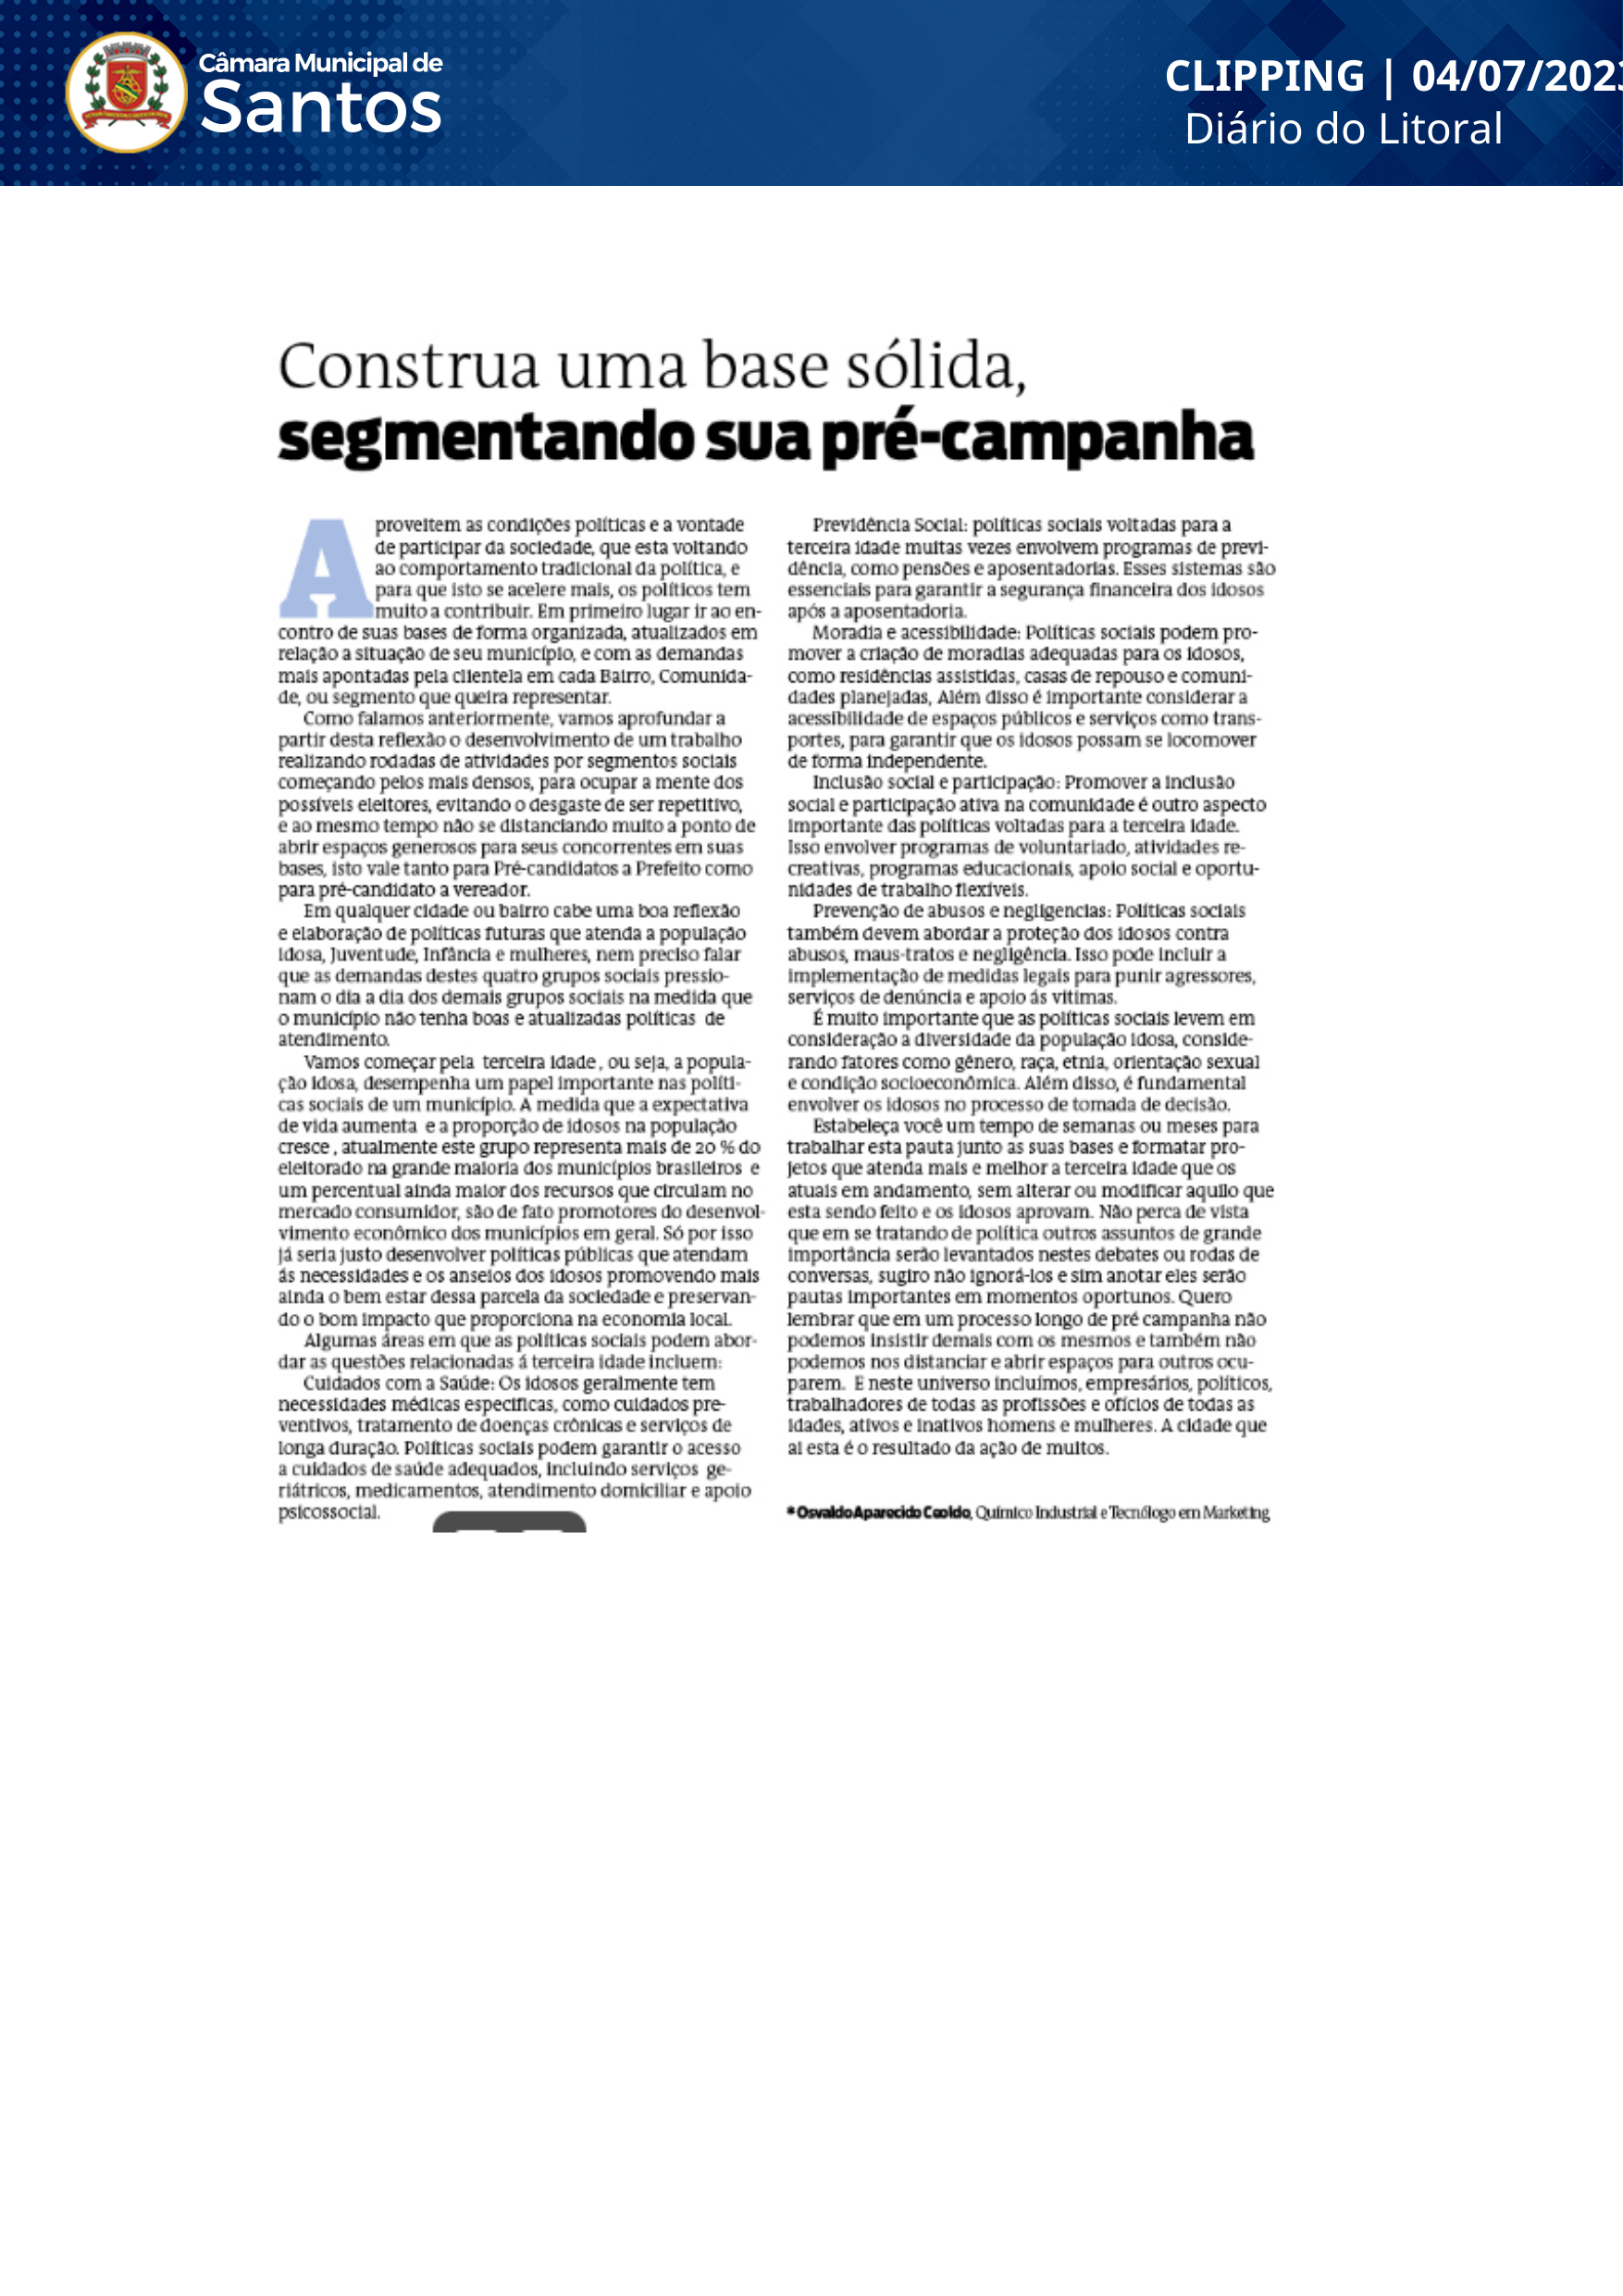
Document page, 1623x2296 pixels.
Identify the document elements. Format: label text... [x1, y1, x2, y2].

picture [0, 0, 1623, 186]
text_box Diário do Litoral [1170, 90, 1574, 165]
text_box CLIPPING | 04/07/2023 [1150, 39, 1574, 105]
picture [257, 326, 1312, 1533]
